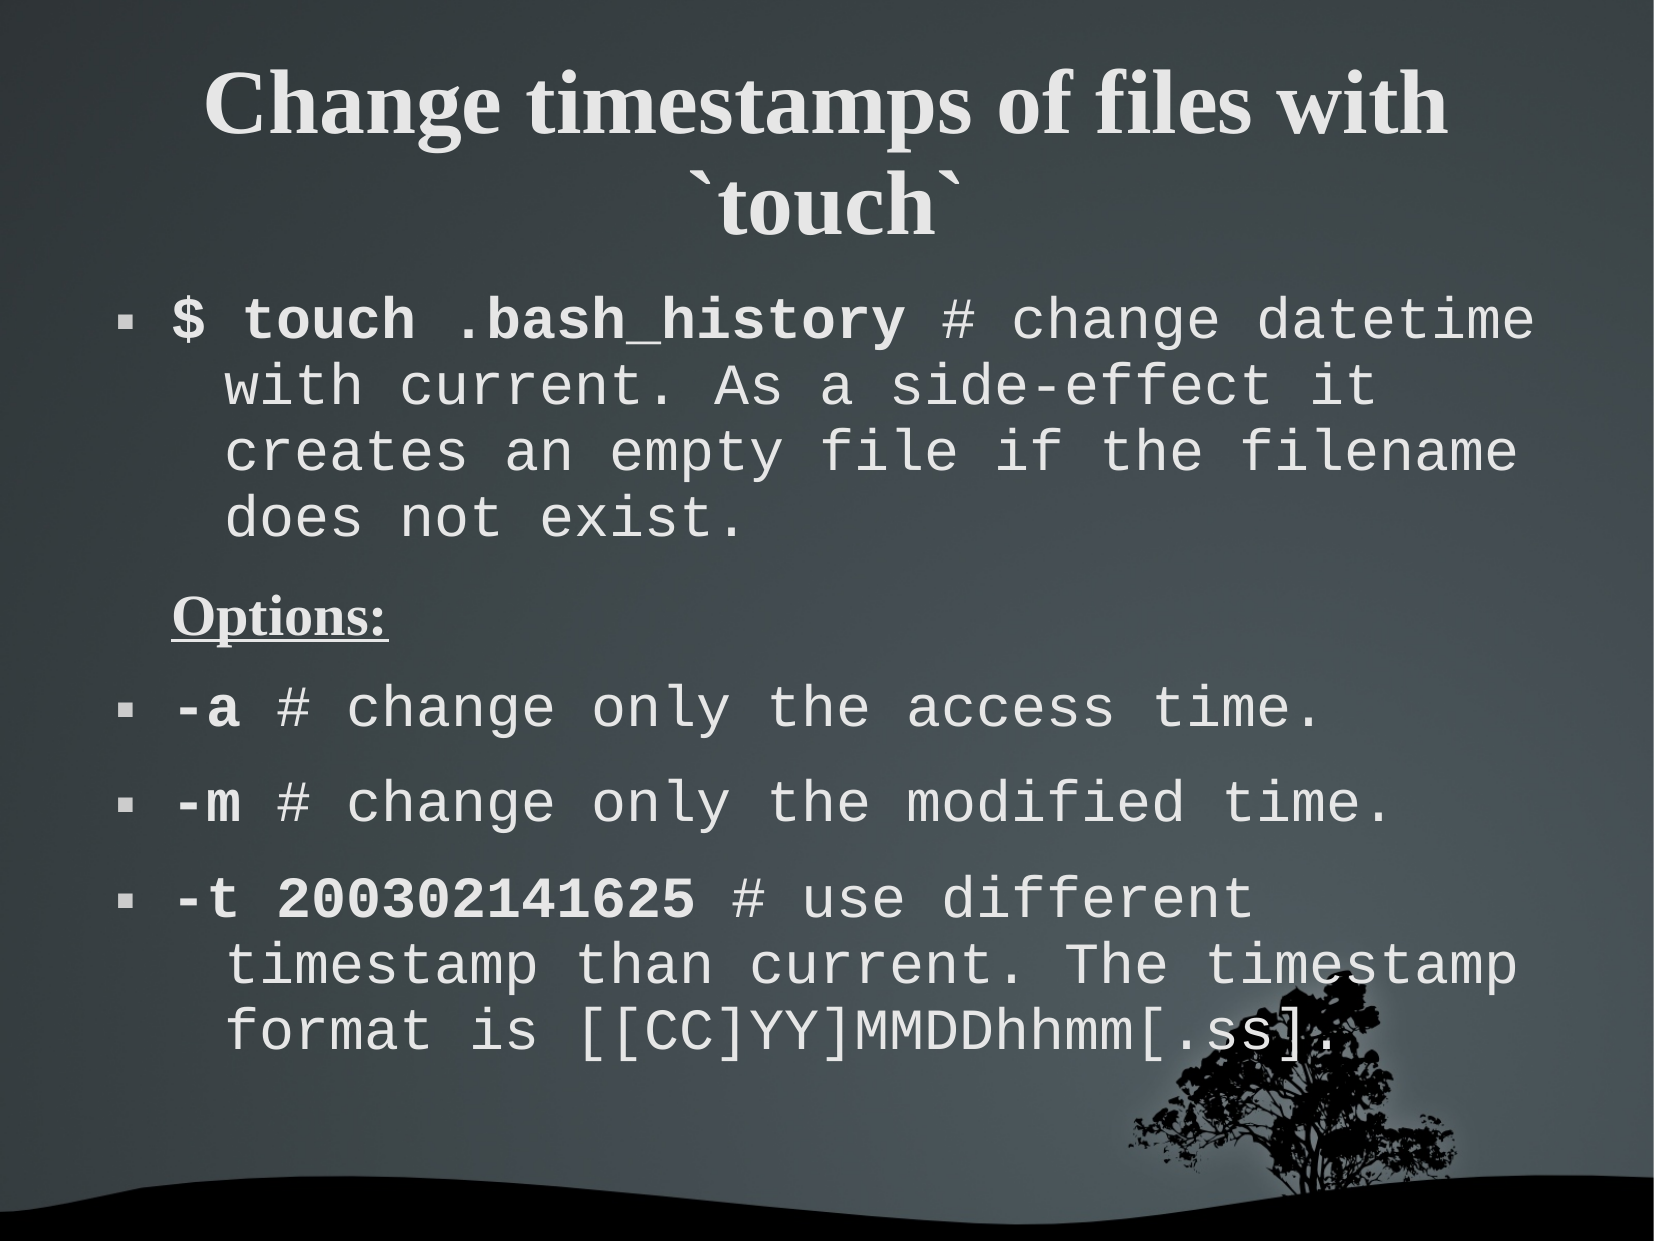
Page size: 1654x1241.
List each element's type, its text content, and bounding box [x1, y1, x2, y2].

list $ touch .bash_history # change datetime with current. As a side-effect it creates an empty file if the filename does not exist. Options: -a # change only the access time. -m # change only the modified time. -t 200302141625 # use different timestamp than current. The timestamp format is [[CC]YY]MMDDhhmm[.ss]. [82, 290, 1571, 1238]
picture [0, 0, 1654, 1241]
title Change timestamps of files with `touch` [82, 33, 1571, 273]
